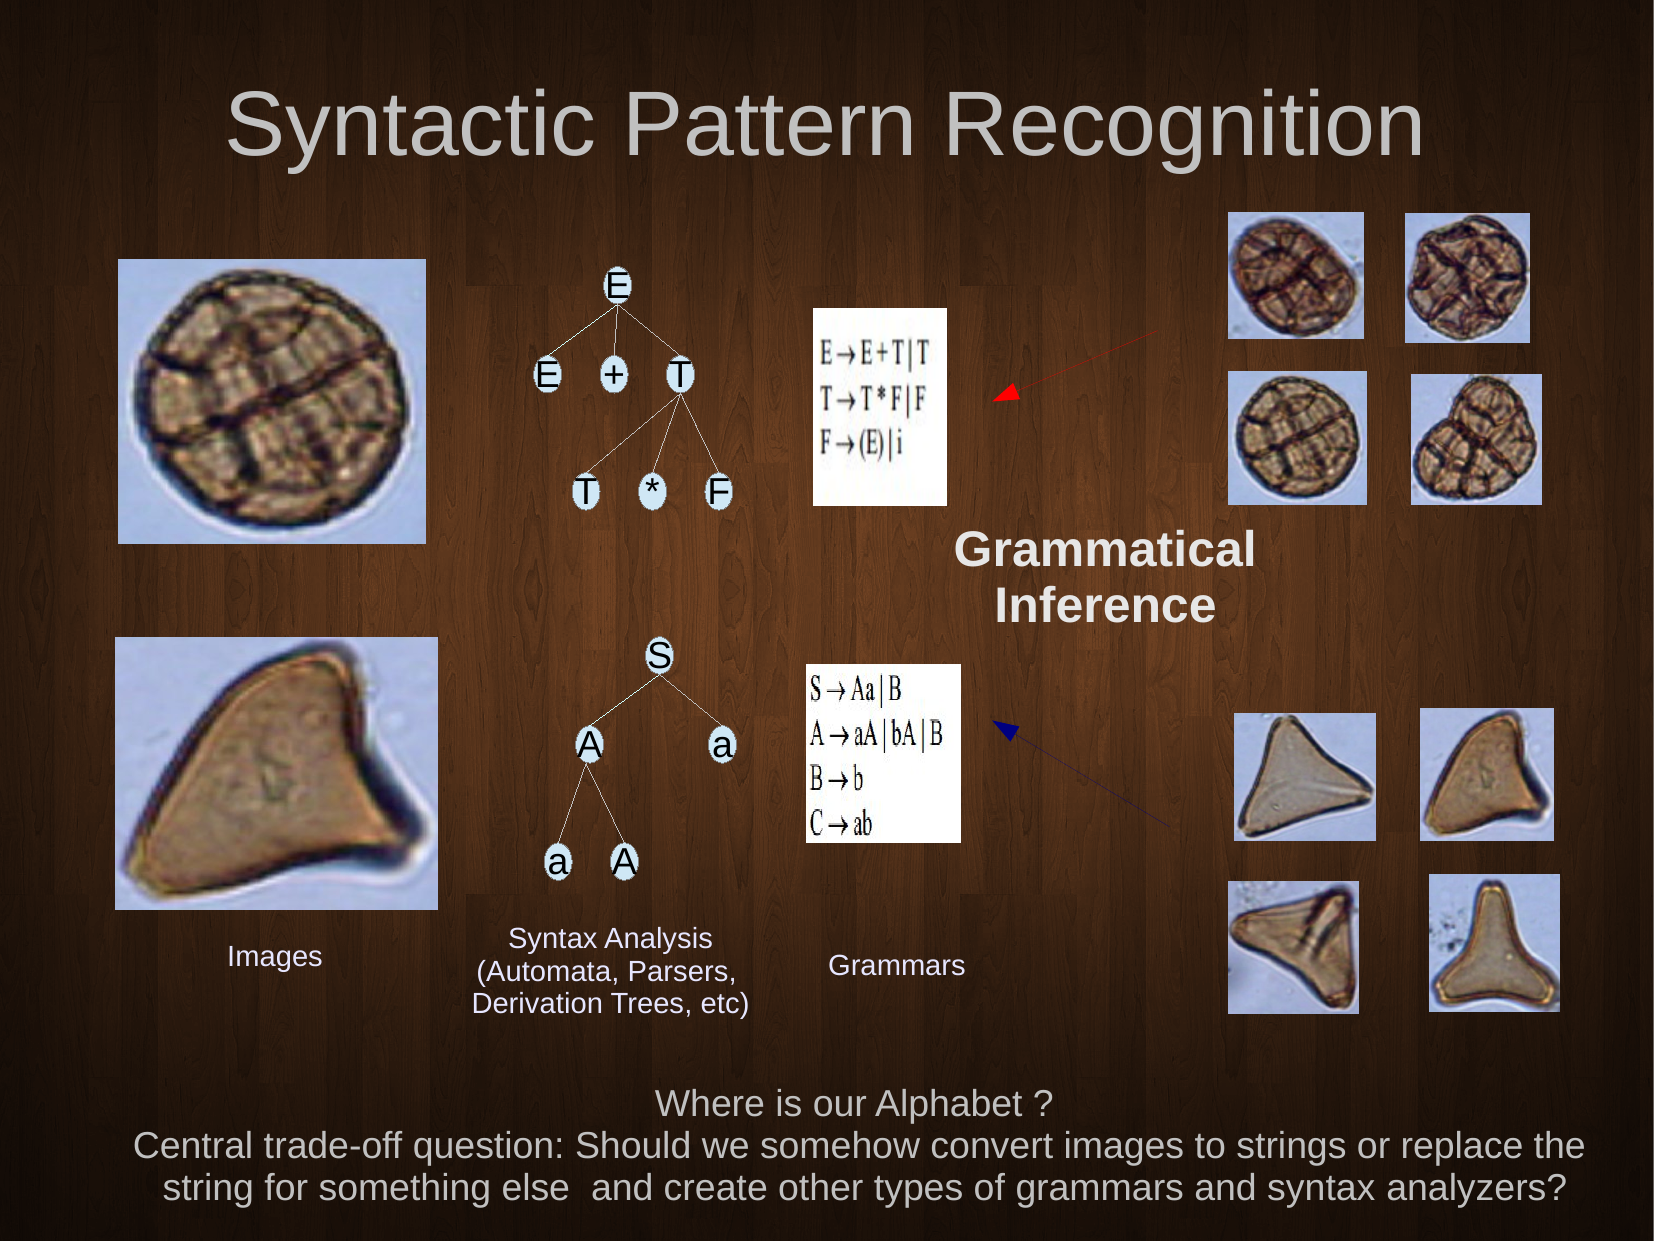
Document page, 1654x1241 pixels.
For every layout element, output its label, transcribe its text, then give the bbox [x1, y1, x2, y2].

text_box A [579, 749, 600, 764]
text_box E [603, 266, 632, 304]
text_box a [708, 725, 737, 764]
text_box S [645, 636, 674, 675]
text_box Where is our Alphabet ? Central trade-off question: Should we somehow convert images to strings or replace the string for something else and create other types of grammars and syntax analyzers? [118, 1074, 1611, 1216]
text_box a [544, 842, 573, 881]
text_box A [614, 866, 635, 881]
picture [0, 0, 1654, 1241]
text_box + [600, 355, 629, 393]
text_box A [585, 734, 594, 747]
text_box Images [212, 933, 346, 986]
text_box F [704, 472, 733, 511]
text_box A [610, 842, 639, 873]
text_box Syntax Analysis (Automata, Parsers, Derivation Trees, etc) [456, 914, 804, 1028]
title Syntactic Pattern Recognition [82, 19, 1571, 227]
text_box A [575, 725, 604, 756]
text_box A [619, 851, 628, 864]
text_box E [533, 355, 562, 393]
text_box T [666, 355, 695, 393]
text_box Grammatical Inference [939, 513, 1272, 641]
text_box * [638, 472, 667, 511]
text_box T [572, 472, 601, 511]
text_box Grammars [813, 941, 1004, 994]
